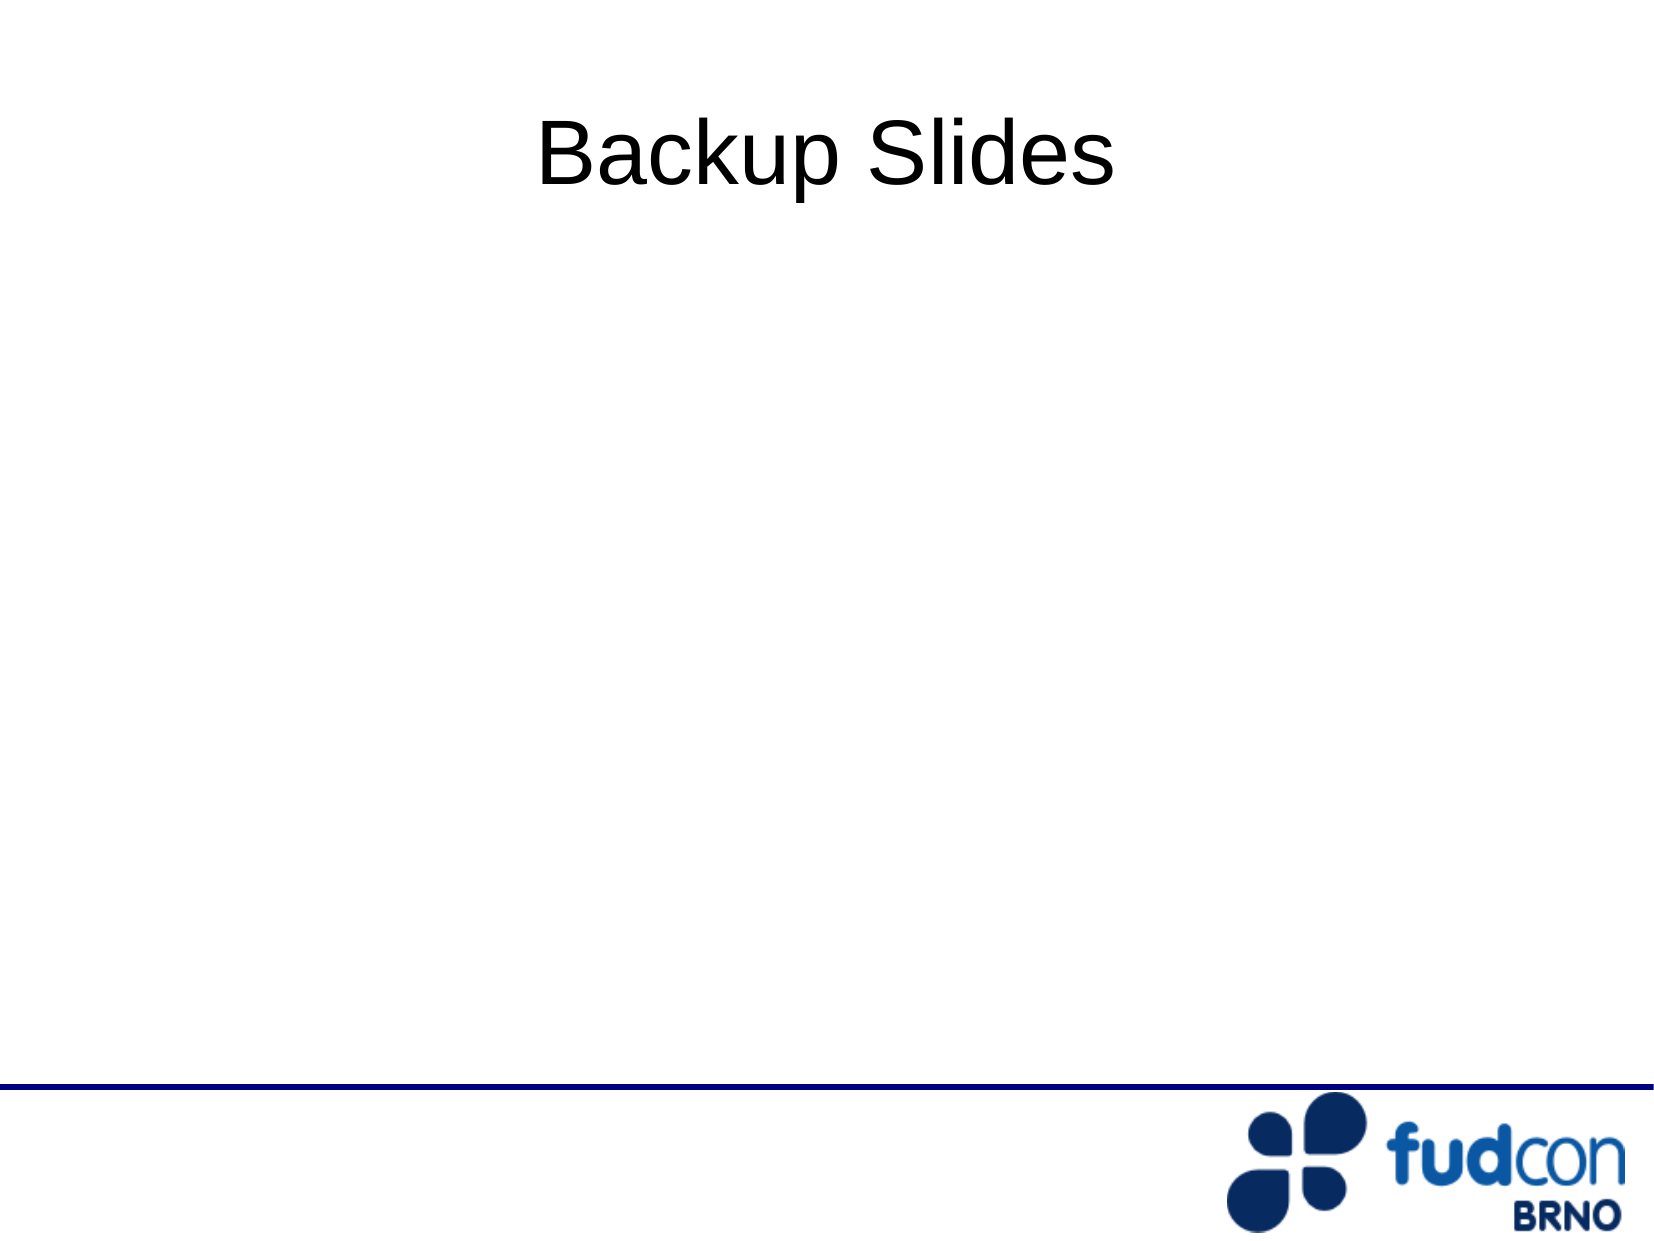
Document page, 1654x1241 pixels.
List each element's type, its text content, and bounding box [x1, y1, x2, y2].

picture [1227, 1092, 1625, 1233]
title Backup Slides [82, 49, 1571, 257]
